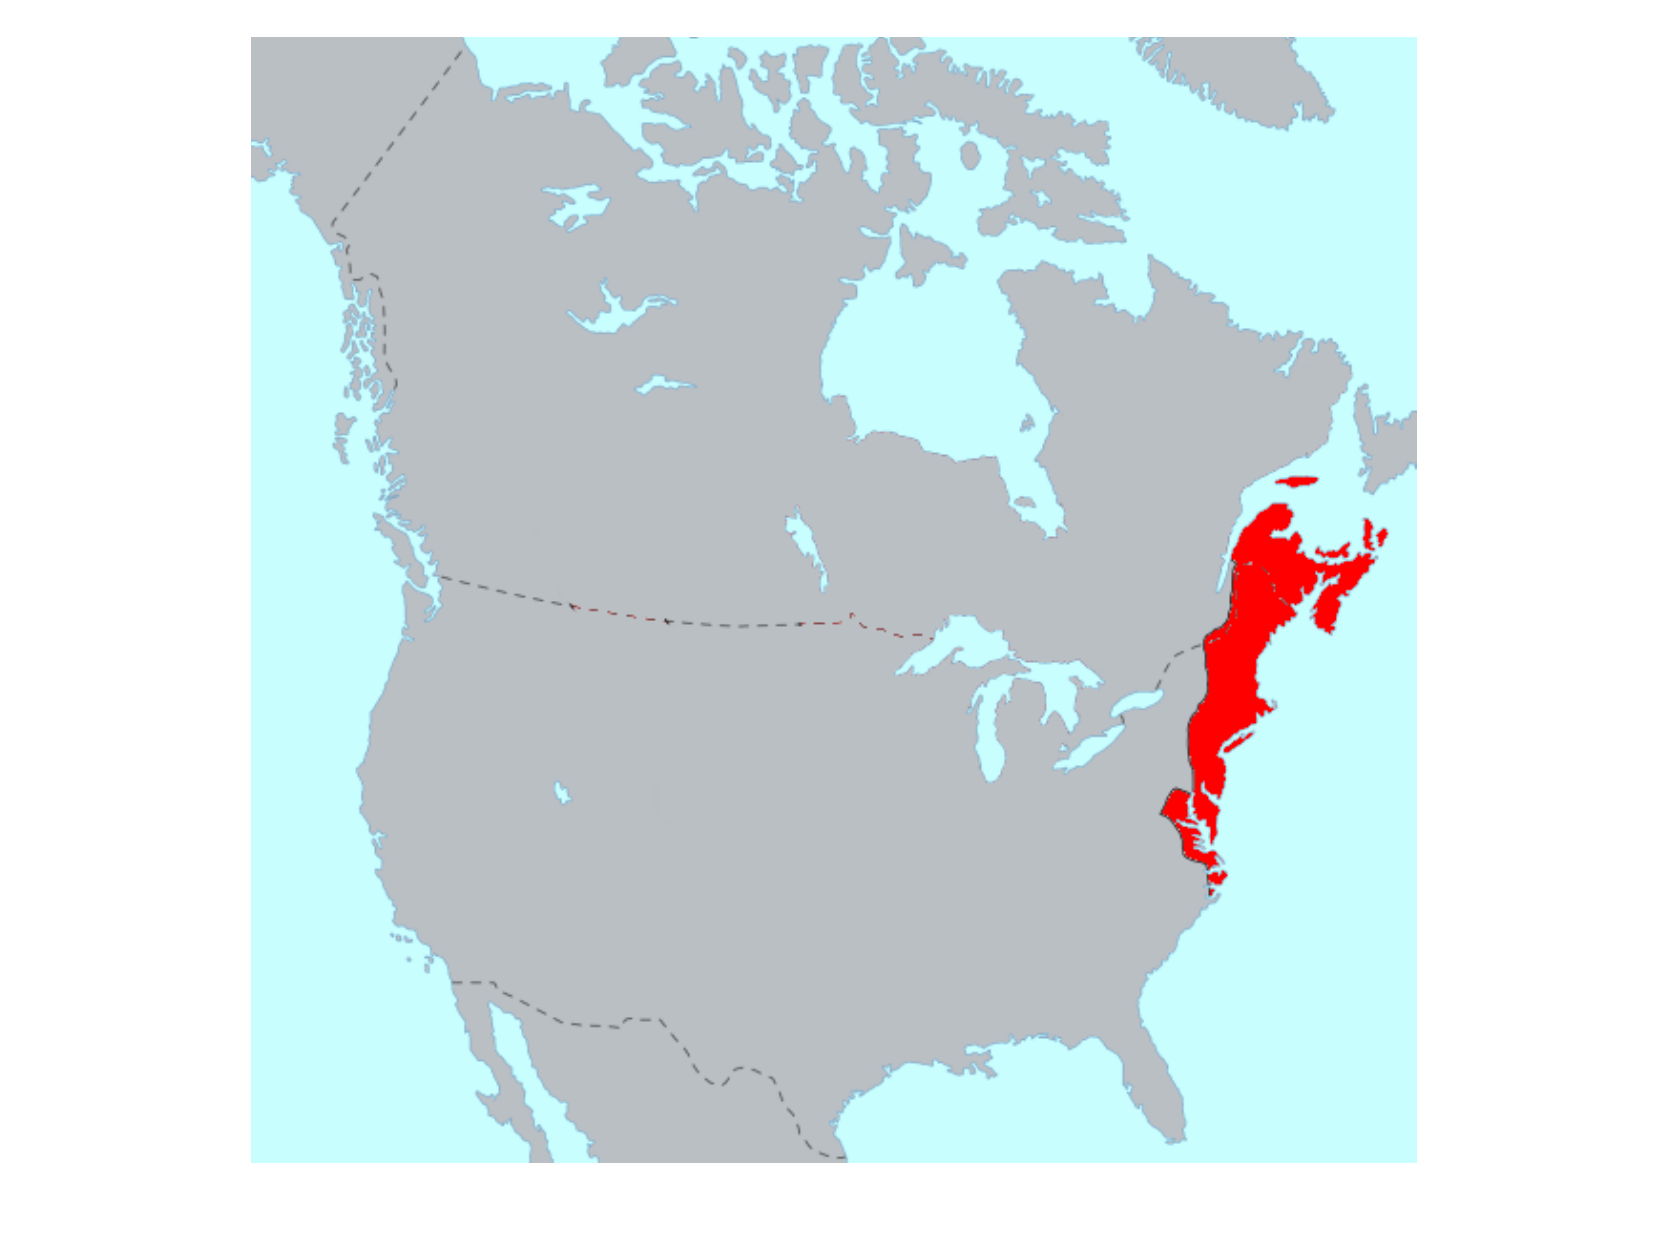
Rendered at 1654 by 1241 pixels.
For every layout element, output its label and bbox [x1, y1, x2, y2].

picture [251, 37, 1417, 1163]
